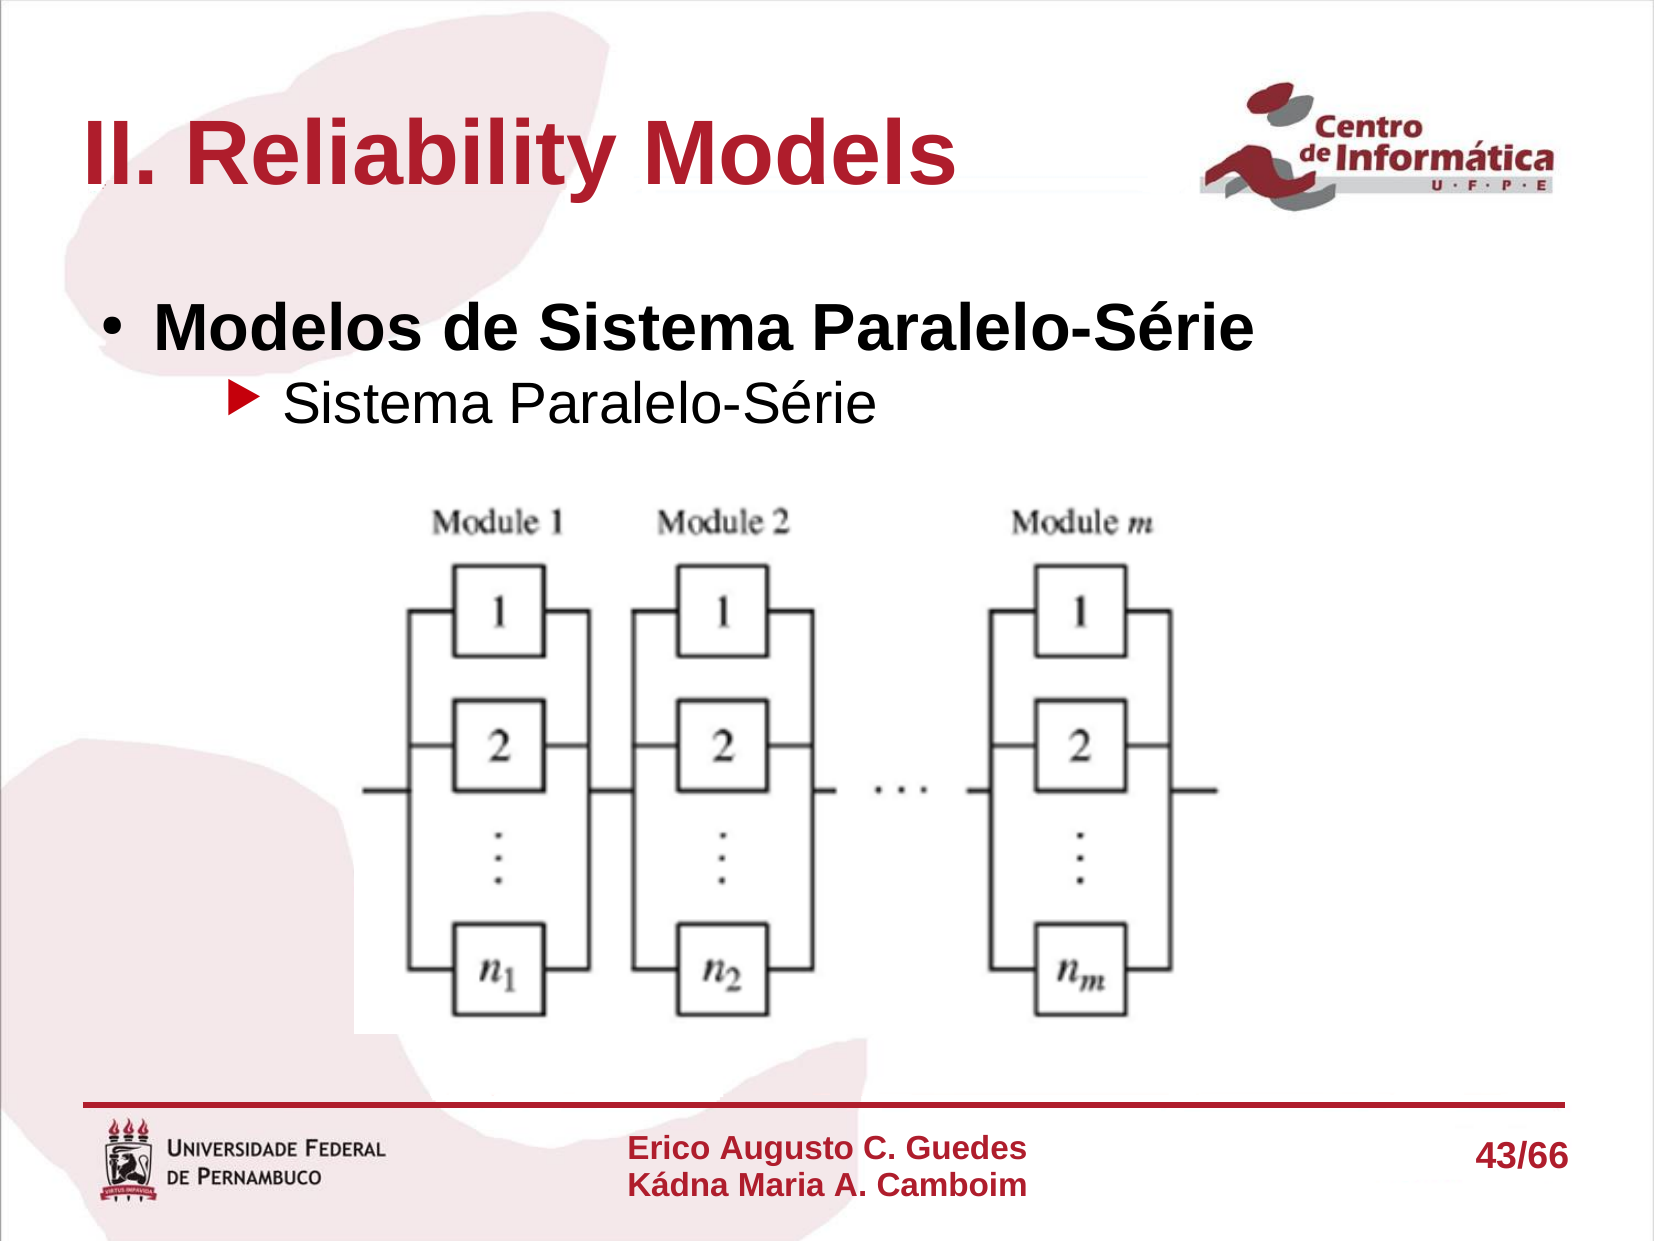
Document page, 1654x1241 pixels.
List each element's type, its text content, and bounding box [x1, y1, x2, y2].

picture [0, 0, 1654, 1241]
title II. Reliability Models [82, 56, 1571, 250]
list Modelos de Sistema Paralelo-Série Sistema Paralelo-Série [82, 290, 1571, 1094]
